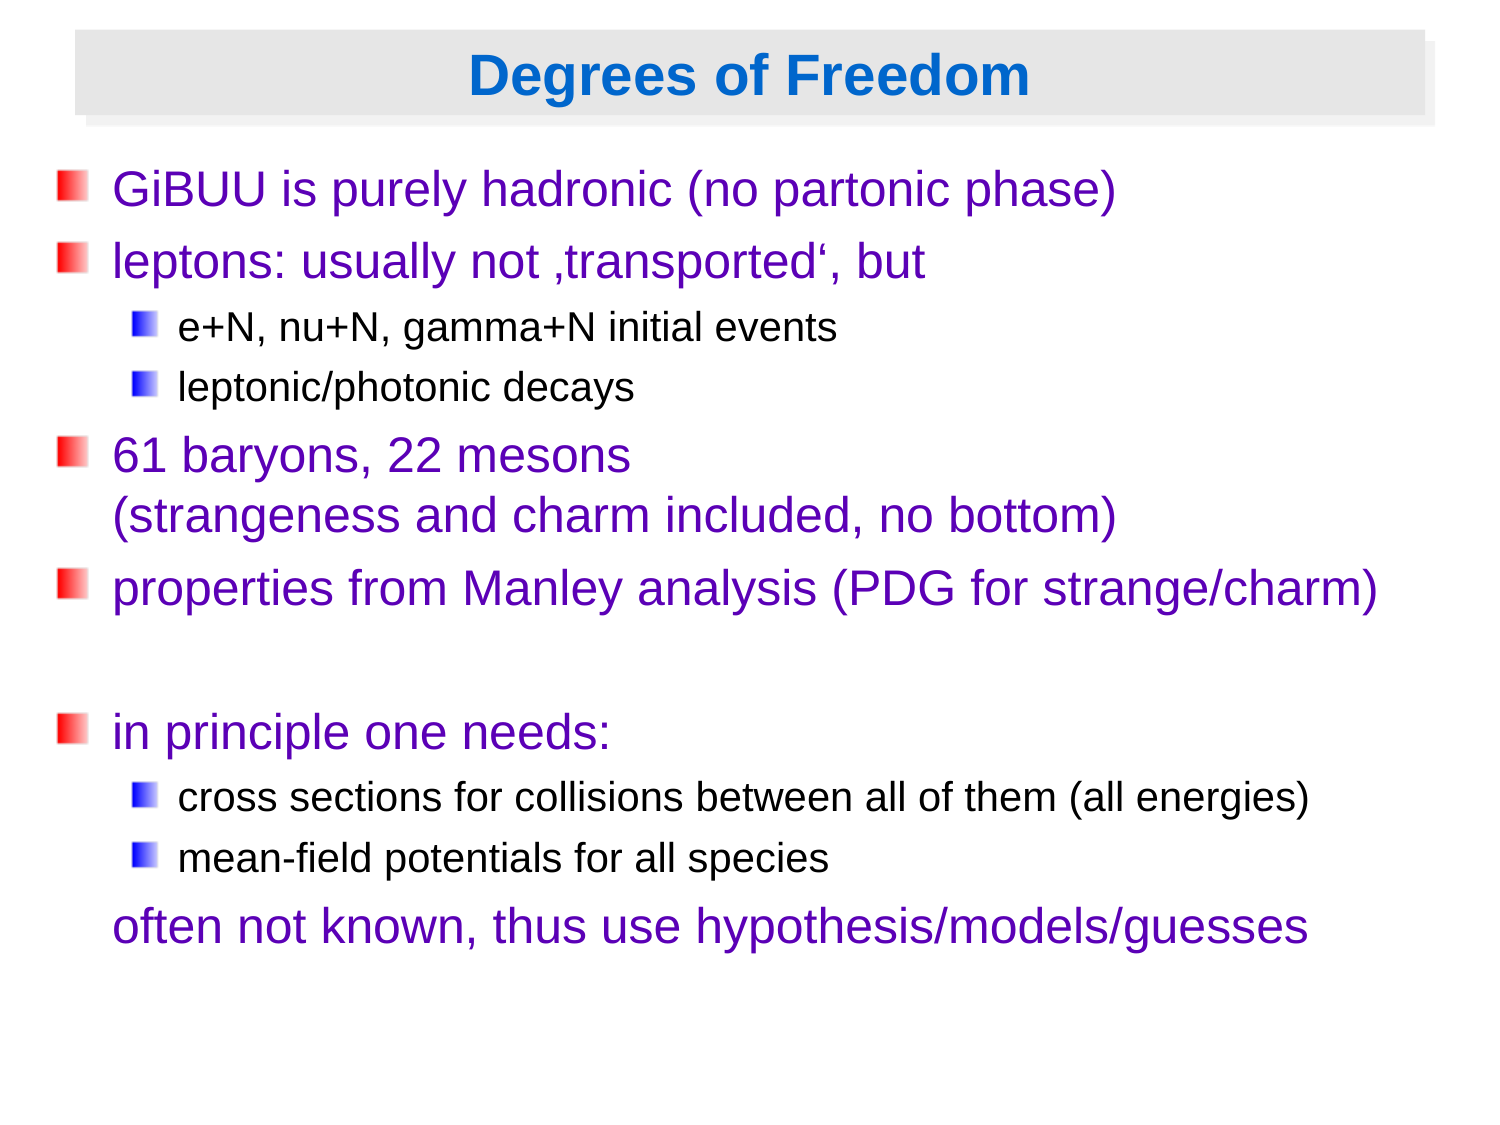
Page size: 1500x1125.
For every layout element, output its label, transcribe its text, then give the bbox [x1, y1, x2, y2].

list GiBUU is purely hadronic (no partonic phase) leptons: usually not ‚transported‘, but e+N, nu+N, gamma+N initial events leptonic/photonic decays 61 baryons, 22 mesons (strangeness and charm included, no bottom) properties from Manley analysis (PDG for strange/charm) in principle one needs: cross sections for collisions between all of them (all energies) mean-field potentials for all species often not known, thus use hypothesis/models/guesses [41, 148, 1459, 1093]
title Degrees of Freedom [75, 29, 1426, 116]
